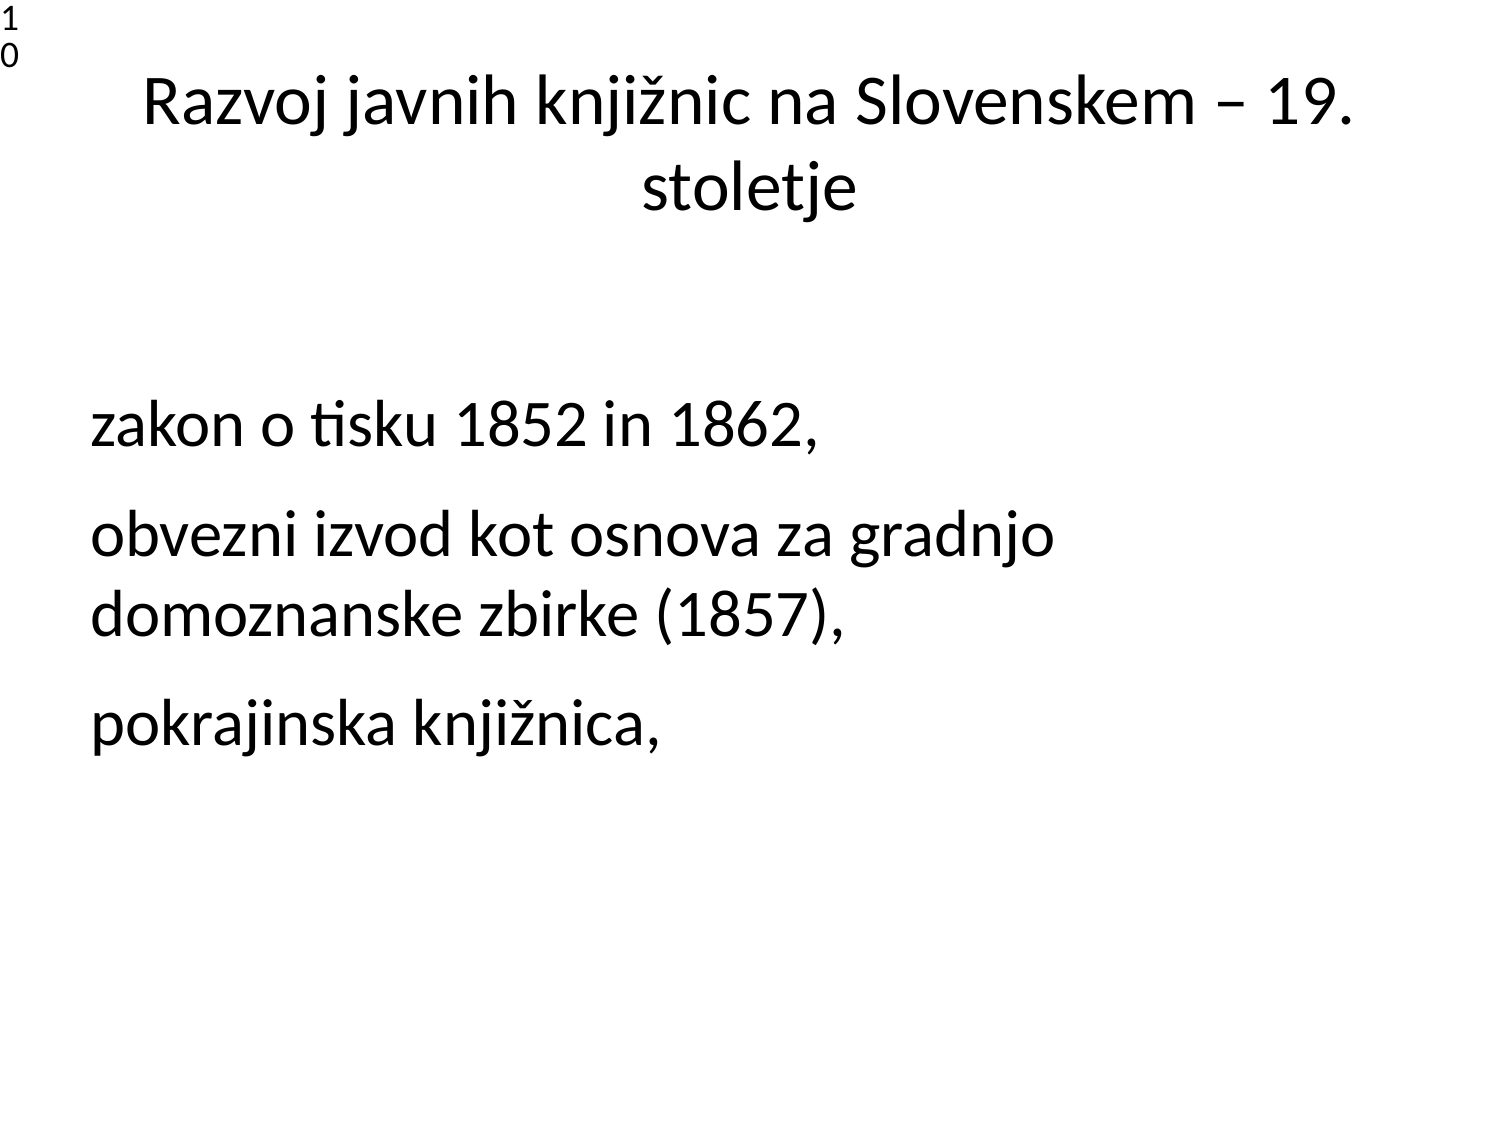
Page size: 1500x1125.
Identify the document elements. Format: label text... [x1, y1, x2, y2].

list zakon o tisku 1852 in 1862, obvezni izvod kot osnova za gradnjo domoznanske zbirke (1857), pokrajinska knjižnica, [75, 262, 1425, 1005]
title Razvoj javnih knjižnic na Slovenskem – 19. stoletje [75, 45, 1425, 233]
